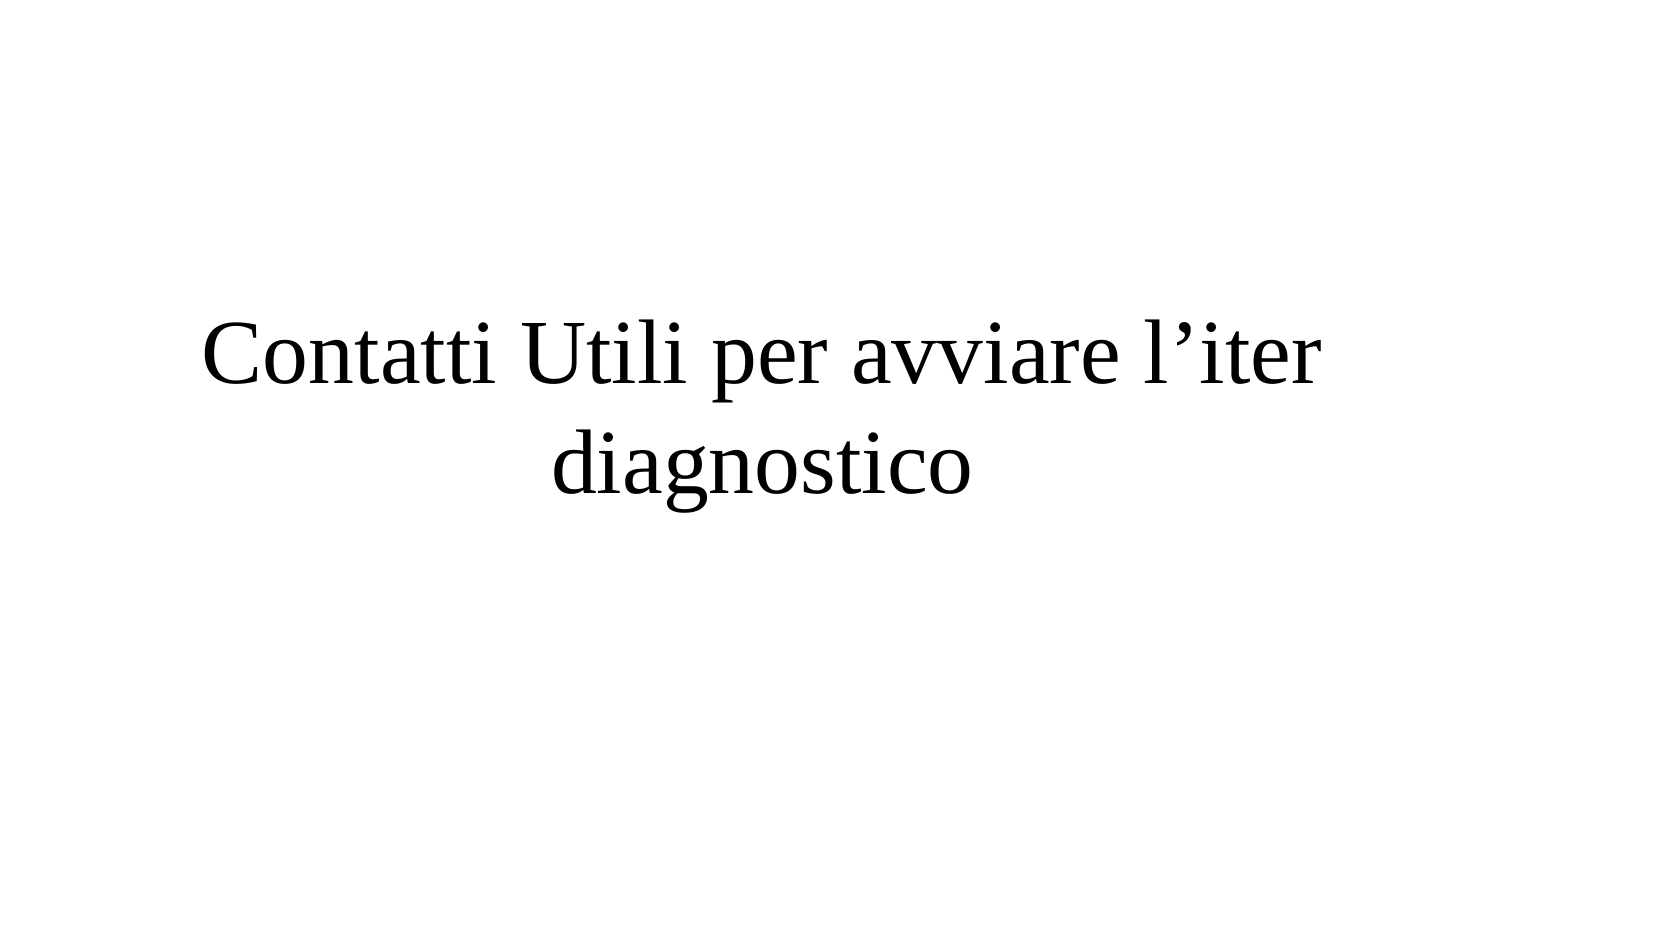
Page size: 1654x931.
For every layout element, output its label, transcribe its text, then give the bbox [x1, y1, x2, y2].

list Contatti Utili per avviare l’iter diagnostico [18, 291, 1507, 831]
